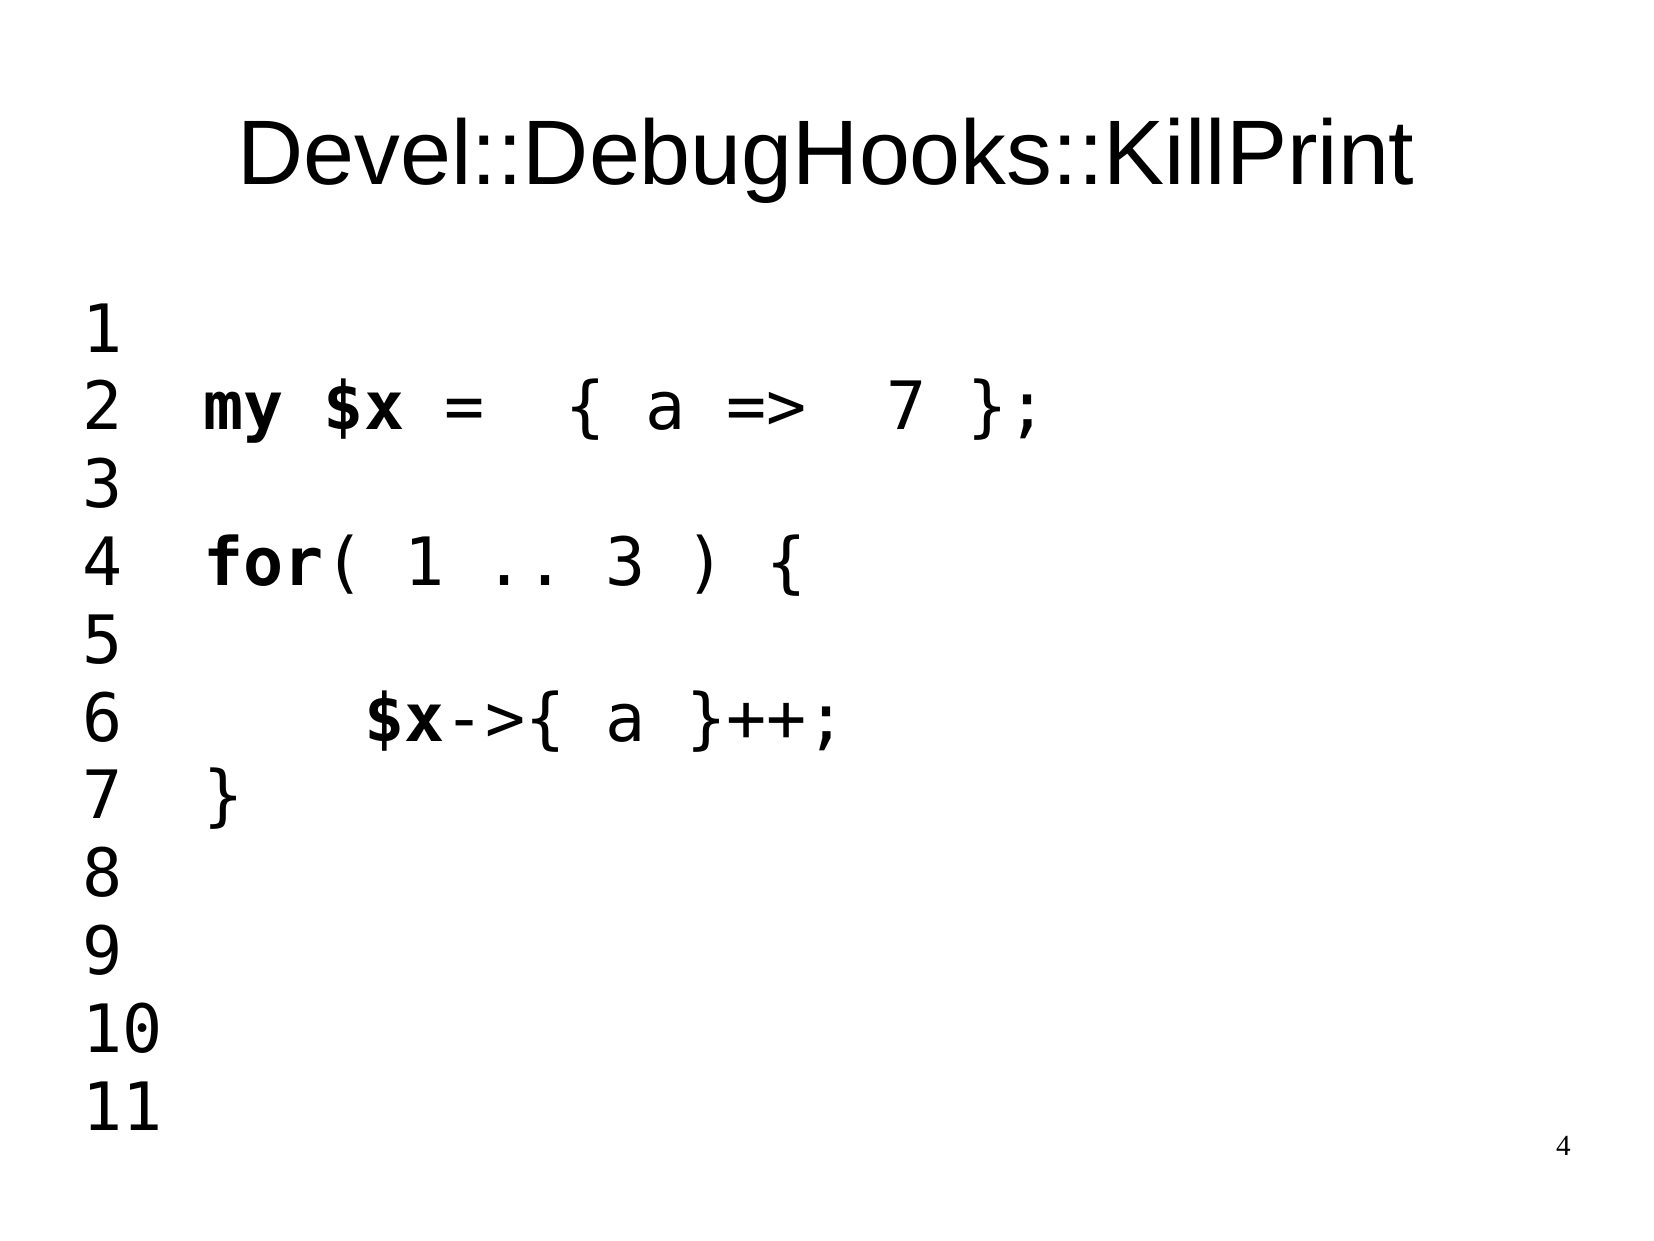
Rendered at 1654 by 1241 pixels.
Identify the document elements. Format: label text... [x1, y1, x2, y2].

title Devel::DebugHooks::KillPrint [82, 49, 1571, 257]
subtitle 1 2 my $x = { a => 7 }; 3 4 for( 1 .. 3 ) { 5 6 $x->{ a }++; 7 } 8 9 10 11 [82, 290, 1571, 1158]
